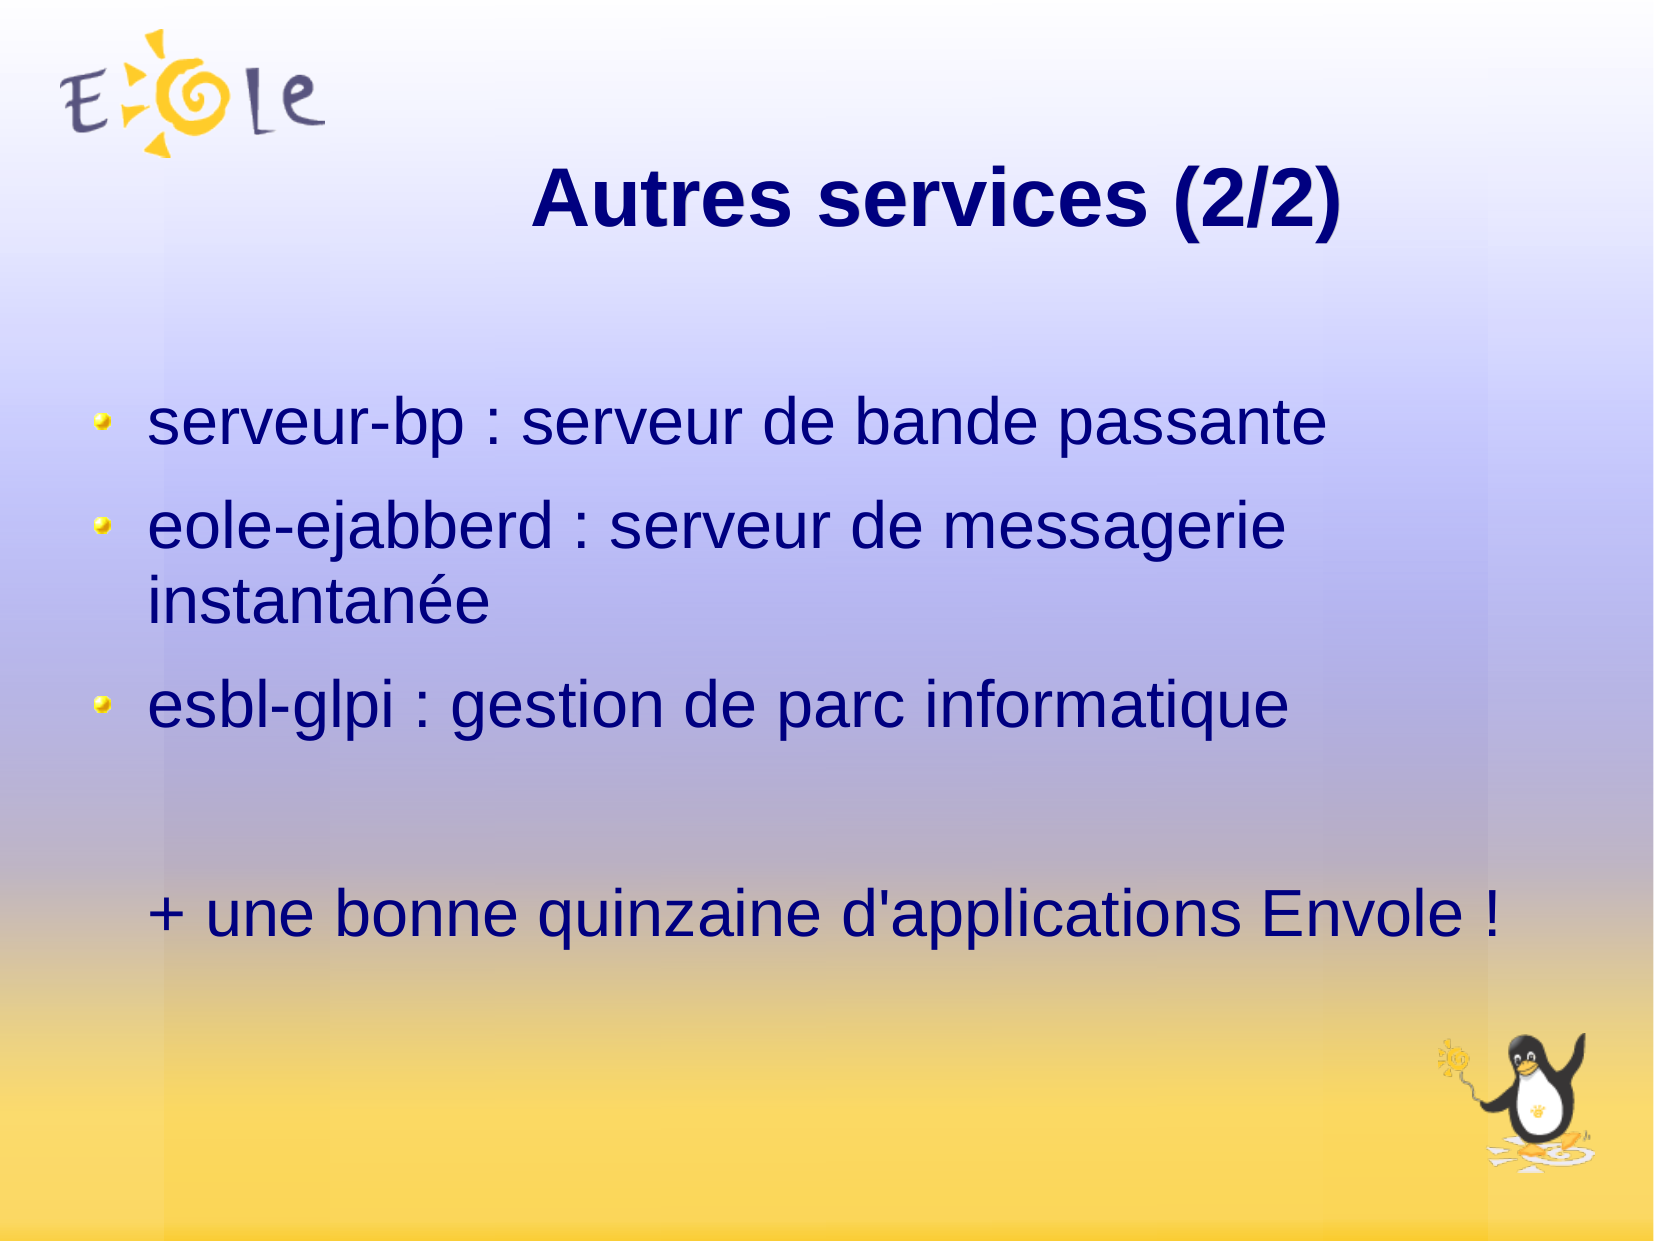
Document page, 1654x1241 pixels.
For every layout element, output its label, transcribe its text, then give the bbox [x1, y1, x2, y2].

list serveur-bp : serveur de bande passante eole-ejabberd : serveur de messagerie instantanée esbl-glpi : gestion de parc informatique + une bonne quinzaine d'applications Envole ! [76, 383, 1566, 1123]
text_box Autres services (2/2) [515, 143, 1214, 266]
picture [0, 0, 1654, 1241]
